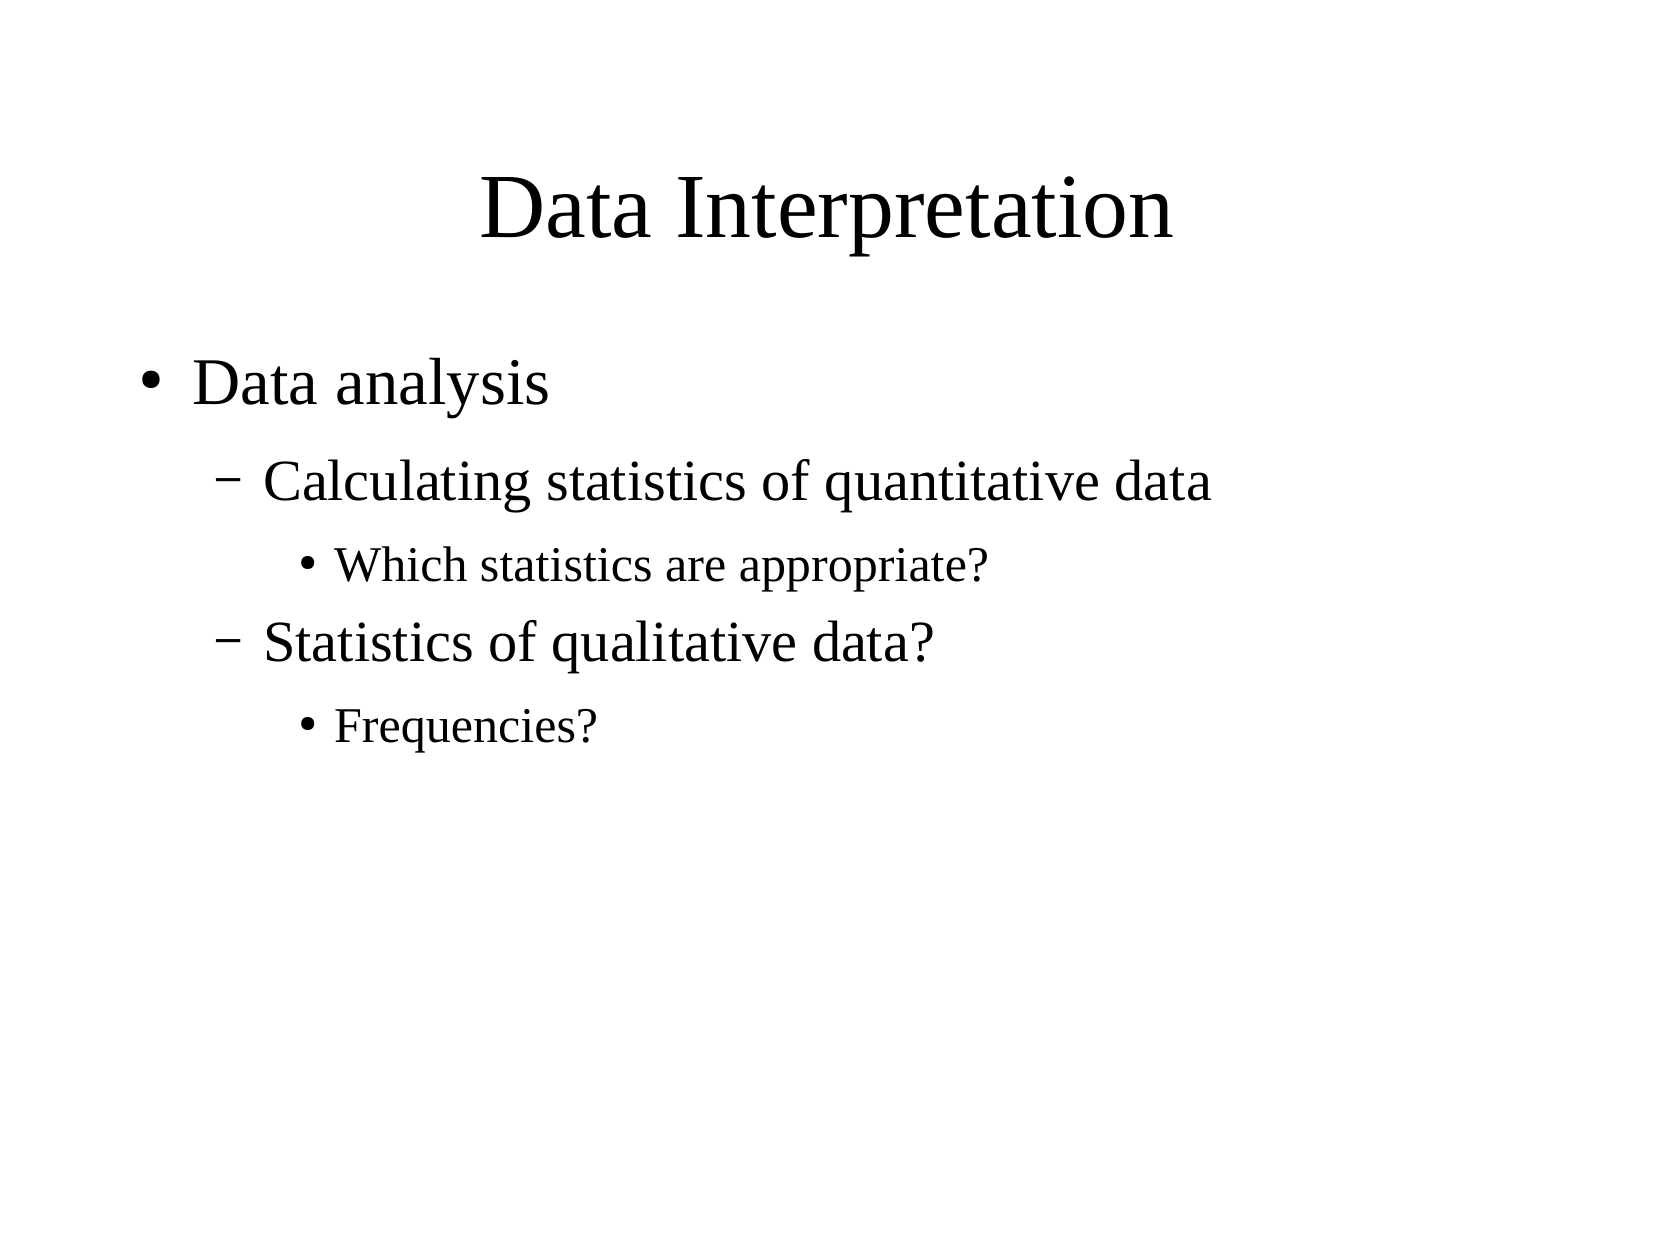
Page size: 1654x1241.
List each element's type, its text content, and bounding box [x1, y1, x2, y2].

title Data Interpretation [121, 102, 1534, 311]
list Data analysis Calculating statistics of quantitative data Which statistics are appropriate? Statistics of qualitative data? Frequencies? [121, 344, 1534, 1127]
